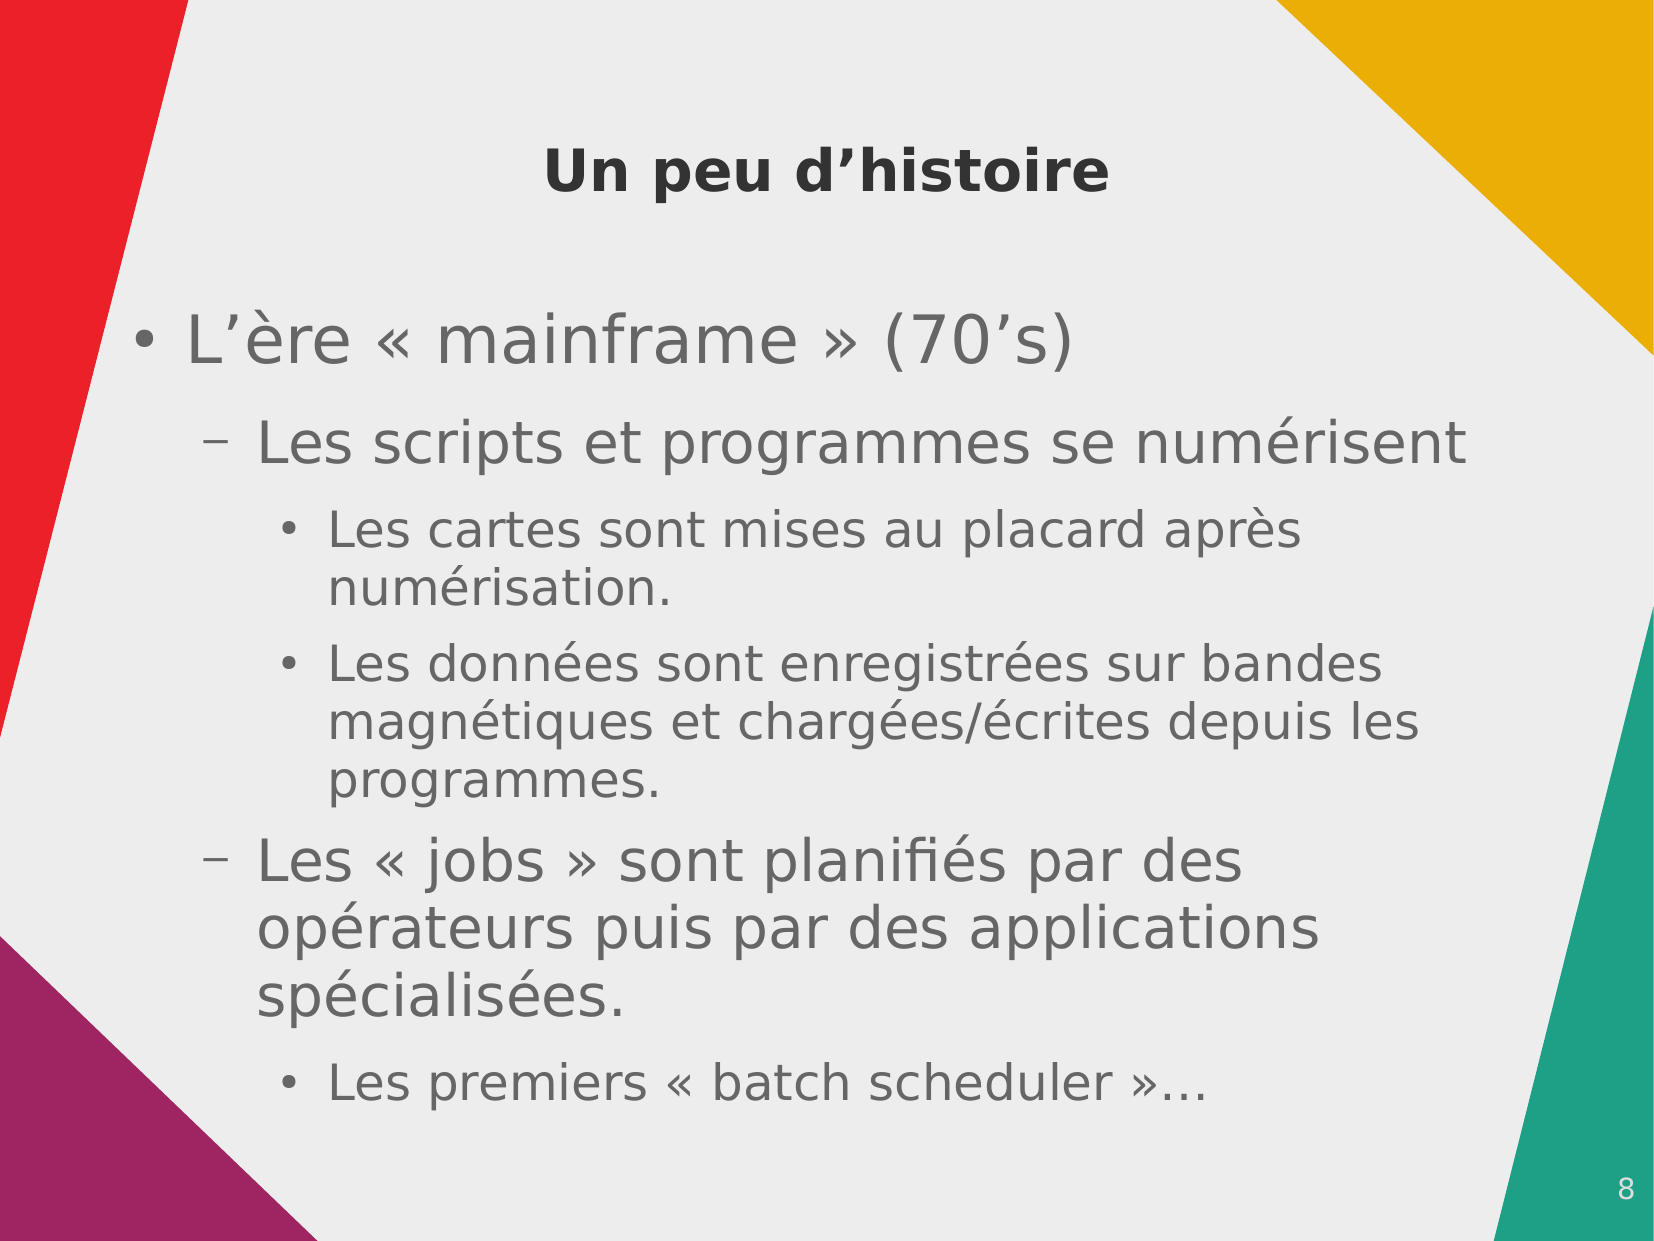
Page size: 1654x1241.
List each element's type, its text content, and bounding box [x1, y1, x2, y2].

title Un peu d’histoire [114, 73, 1539, 271]
list L’ère « mainframe » (70’s) Les scripts et programmes se numérisent Les cartes sont mises au placard après numérisation. Les données sont enregistrées sur bandes magnétiques et chargées/écrites depuis les programmes. Les « jobs » sont planifiés par des opérateurs puis par des applications spécialisées. Les premiers « batch scheduler »… [114, 302, 1539, 1134]
